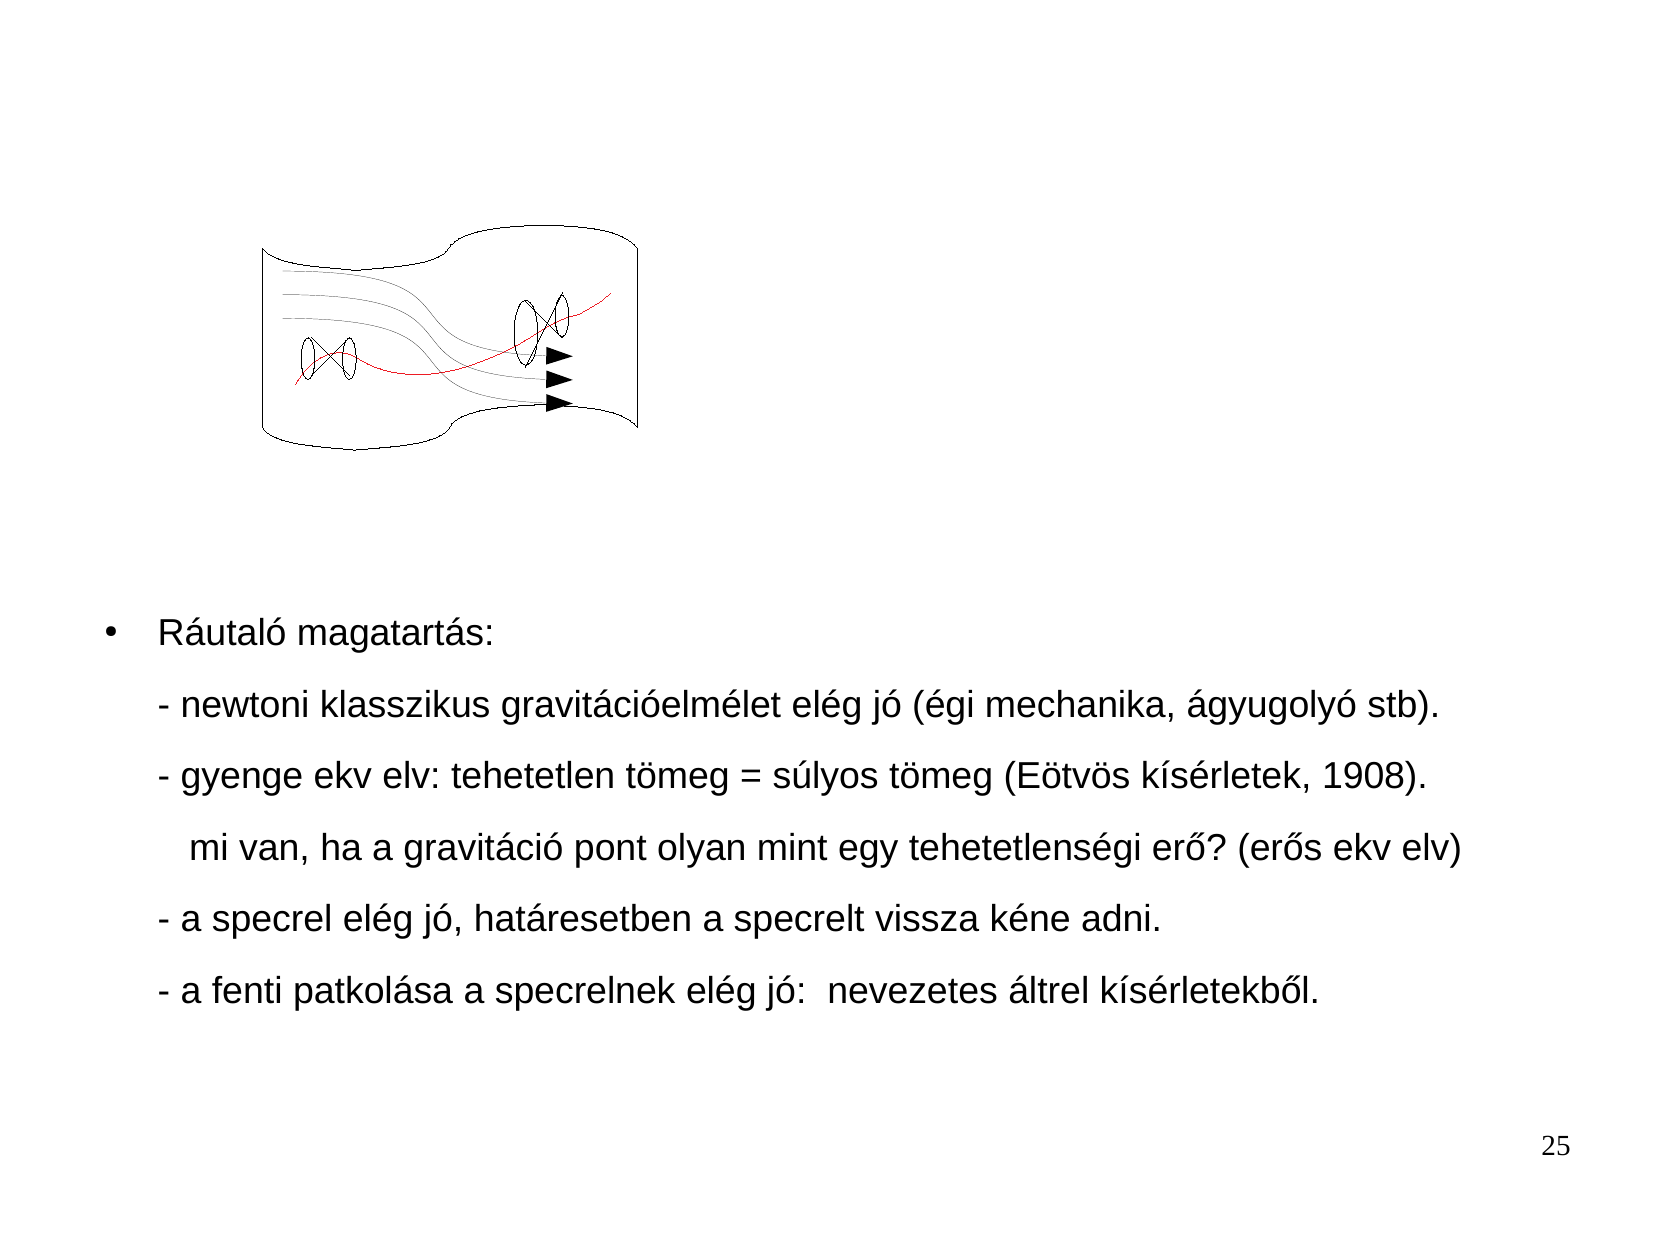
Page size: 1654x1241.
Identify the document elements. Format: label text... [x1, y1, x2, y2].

list Ráutaló magatartás: - newtoni klasszikus gravitációelmélet elég jó (égi mechanika, ágyugolyó stb). - gyenge ekv elv: tehetetlen tömeg = súlyos tömeg (Eötvös kísérletek, 1908). mi van, ha a gravitáció pont olyan mint egy tehetetlenségi erő? (erős ekv elv) - a specrel elég jó, határesetben a specrelt vissza kéne adni. - a fenti patkolása a specrelnek elég jó: nevezetes áltrel kísérletekből. [86, 97, 1576, 1155]
